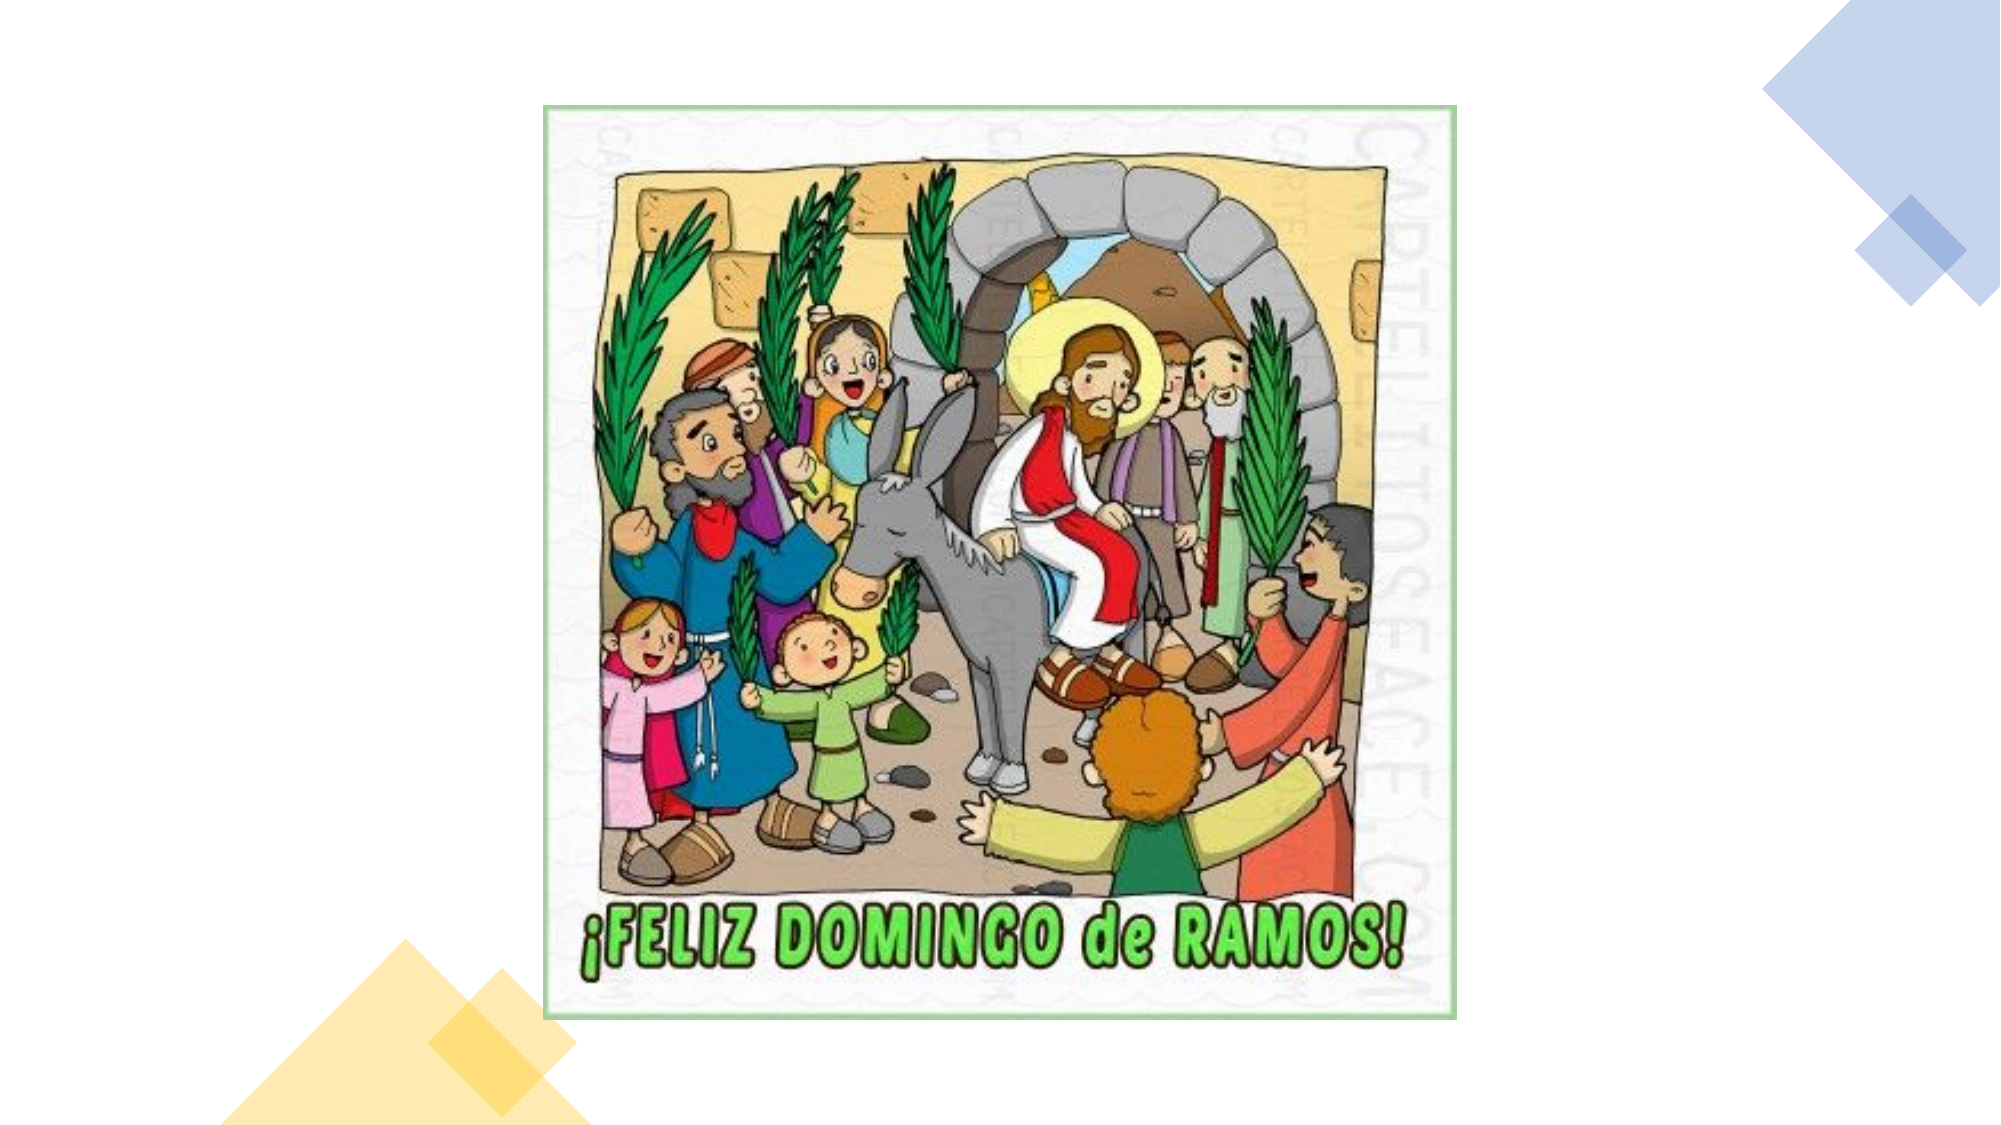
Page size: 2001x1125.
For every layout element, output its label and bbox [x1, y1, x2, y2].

picture [543, 105, 1457, 1020]
text_box [0, 0, 2000, 1125]
